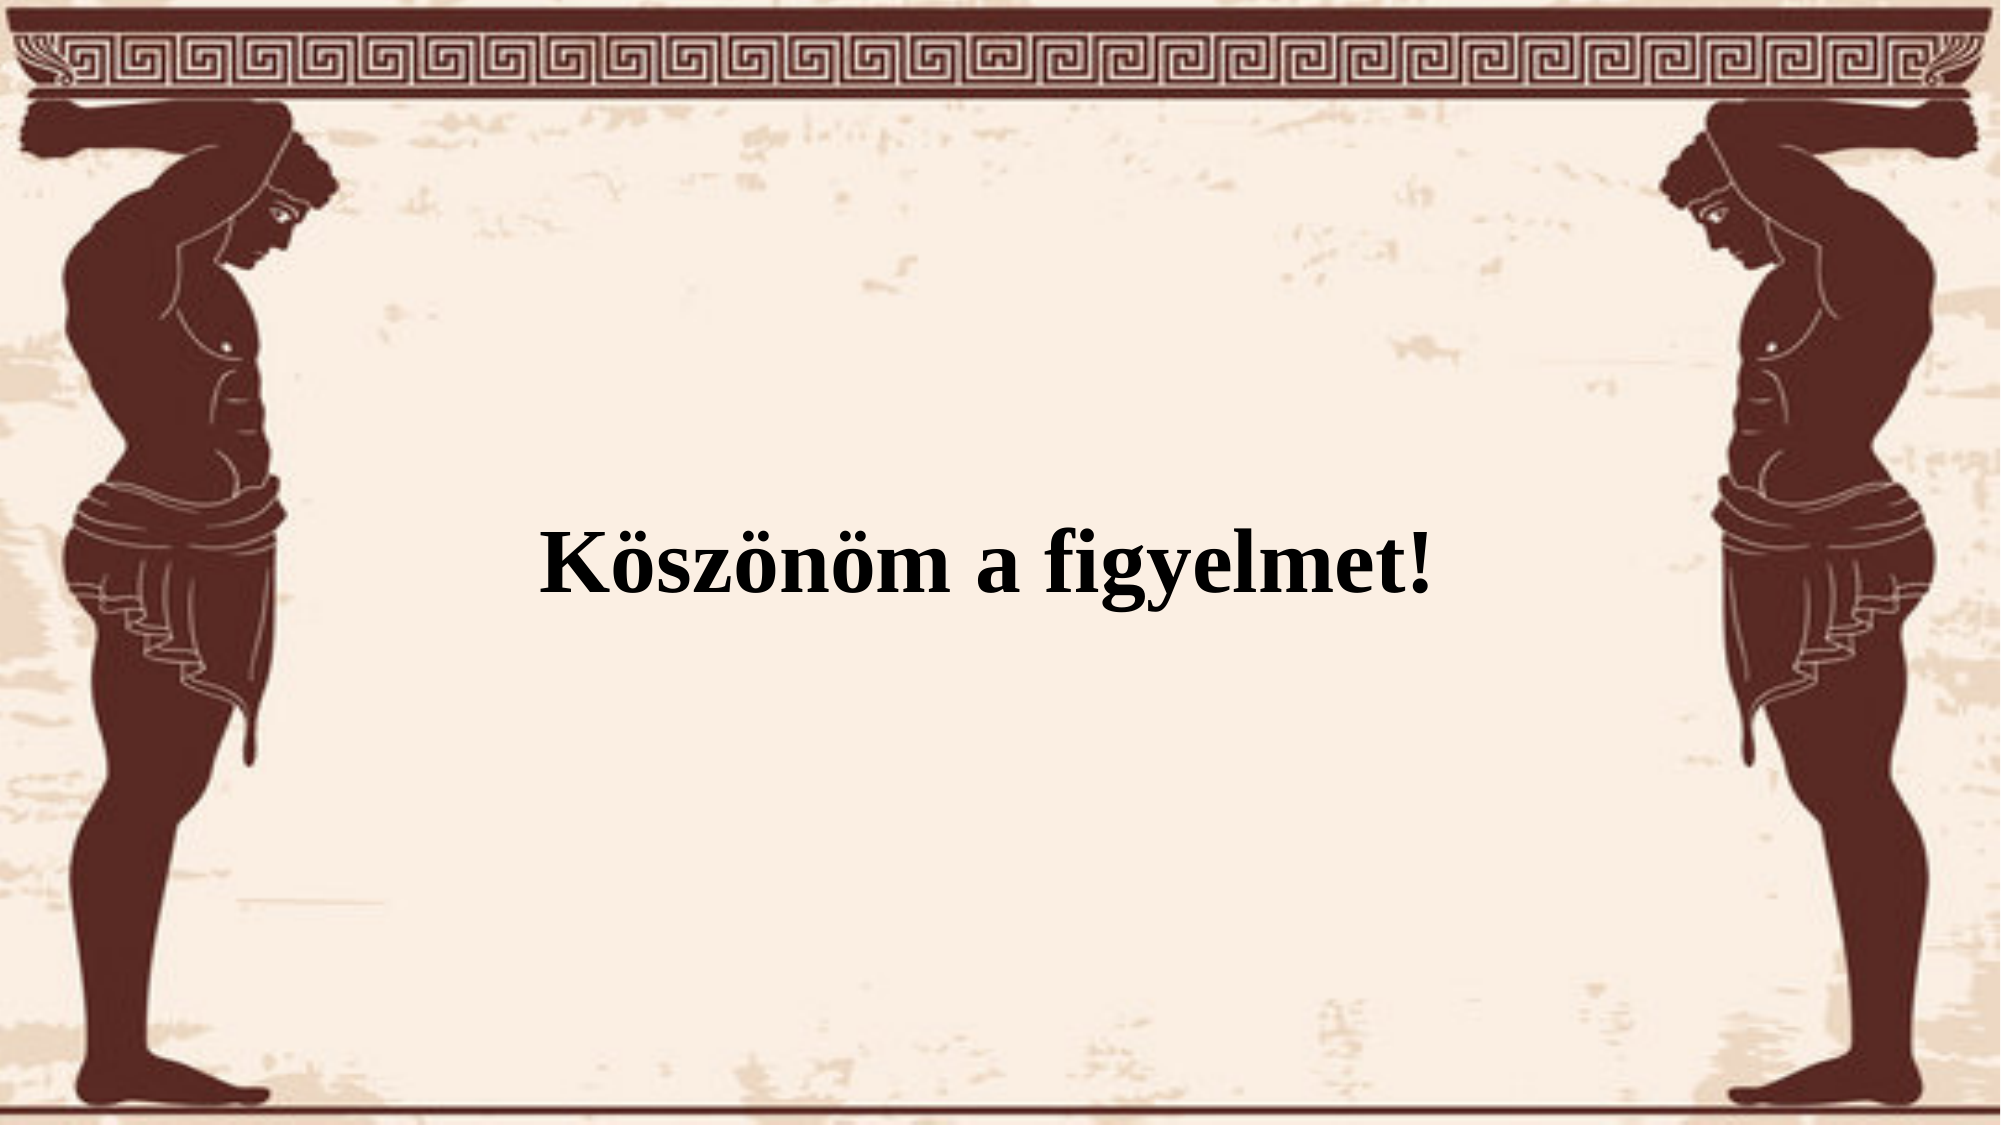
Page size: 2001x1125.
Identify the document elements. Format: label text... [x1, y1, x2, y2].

title Köszönöm a figyelmet! [524, 453, 1476, 672]
